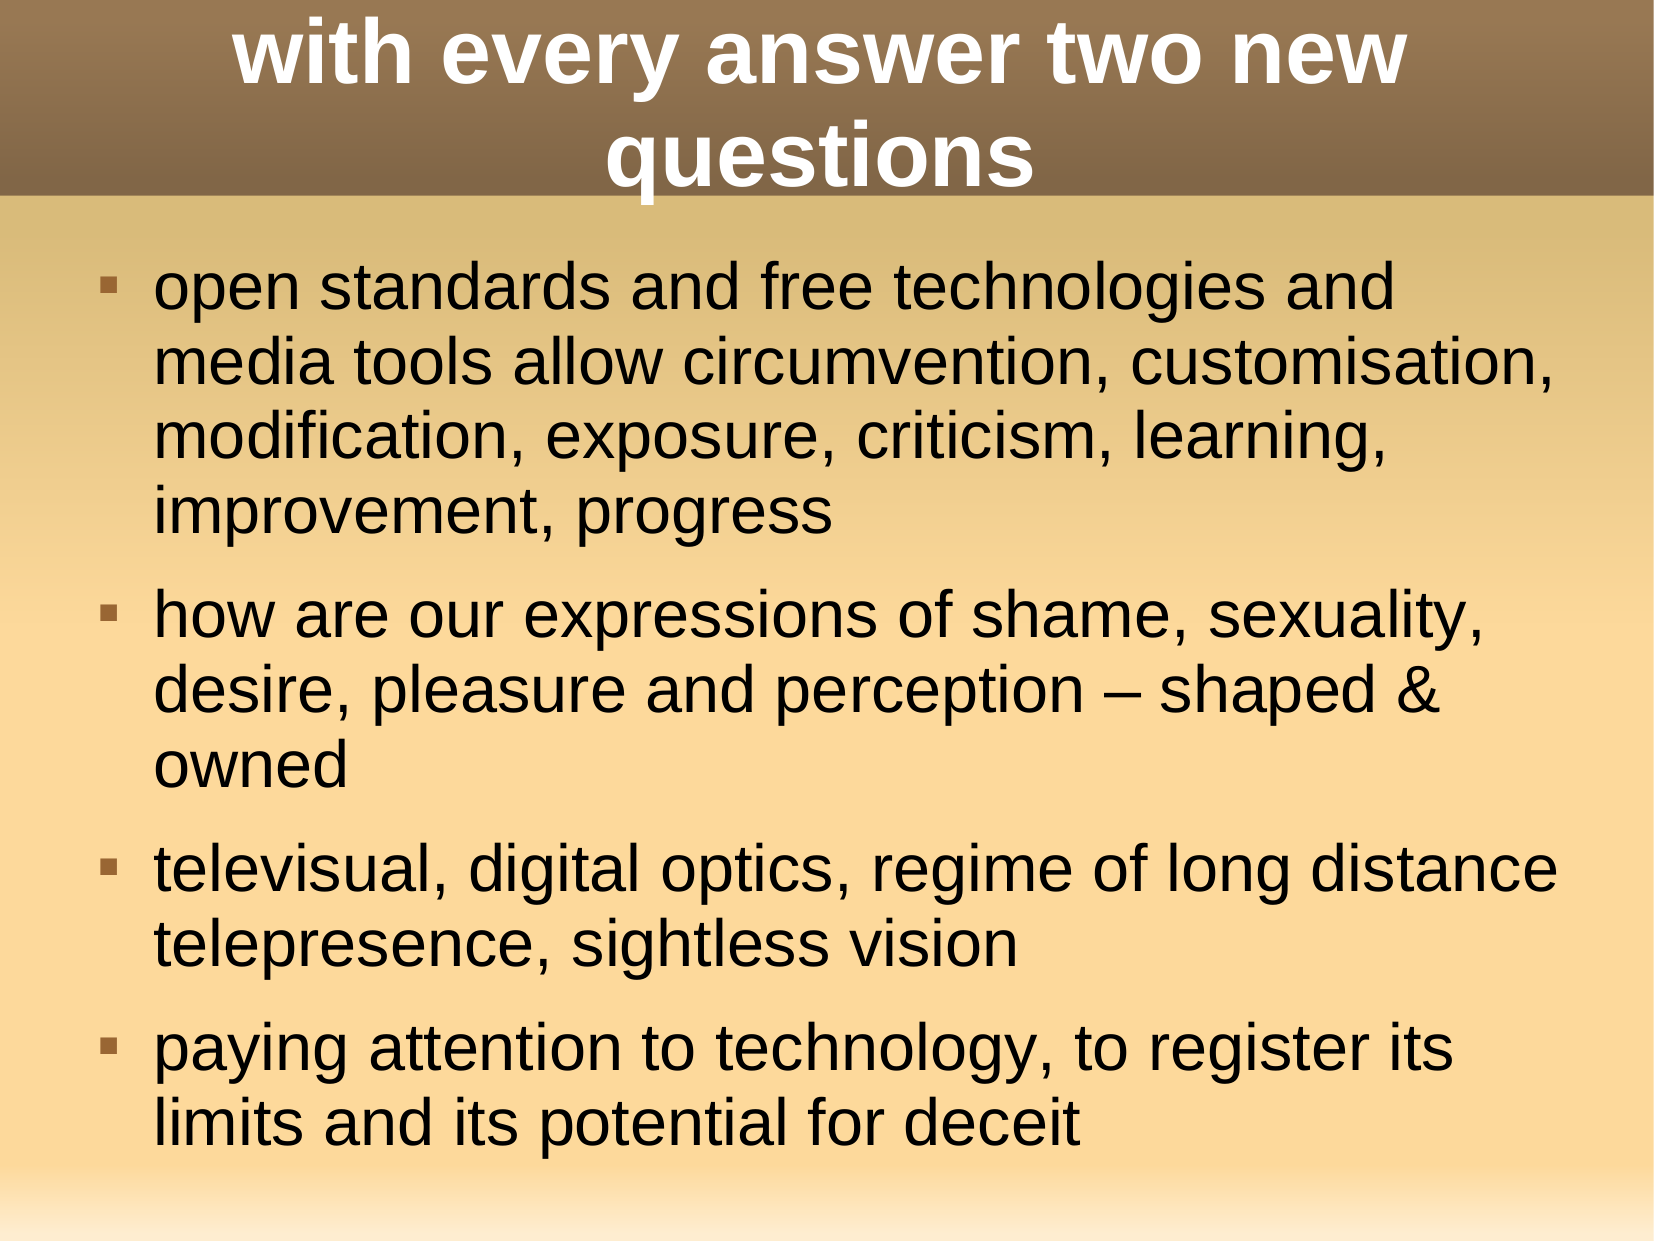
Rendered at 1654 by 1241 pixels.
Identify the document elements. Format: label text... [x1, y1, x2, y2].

title with every answer two new questions [76, 1, 1565, 207]
list open standards and free technologies and media tools allow circumvention, customisation, modification, exposure, criticism, learning, improvement, progress how are our expressions of shame, sexuality, desire, pleasure and perception – shaped & owned televisual, digital optics, regime of long distance telepresence, sightless vision paying attention to technology, to register its limits and its potential for deceit [82, 248, 1571, 1160]
picture [0, 0, 1654, 1241]
